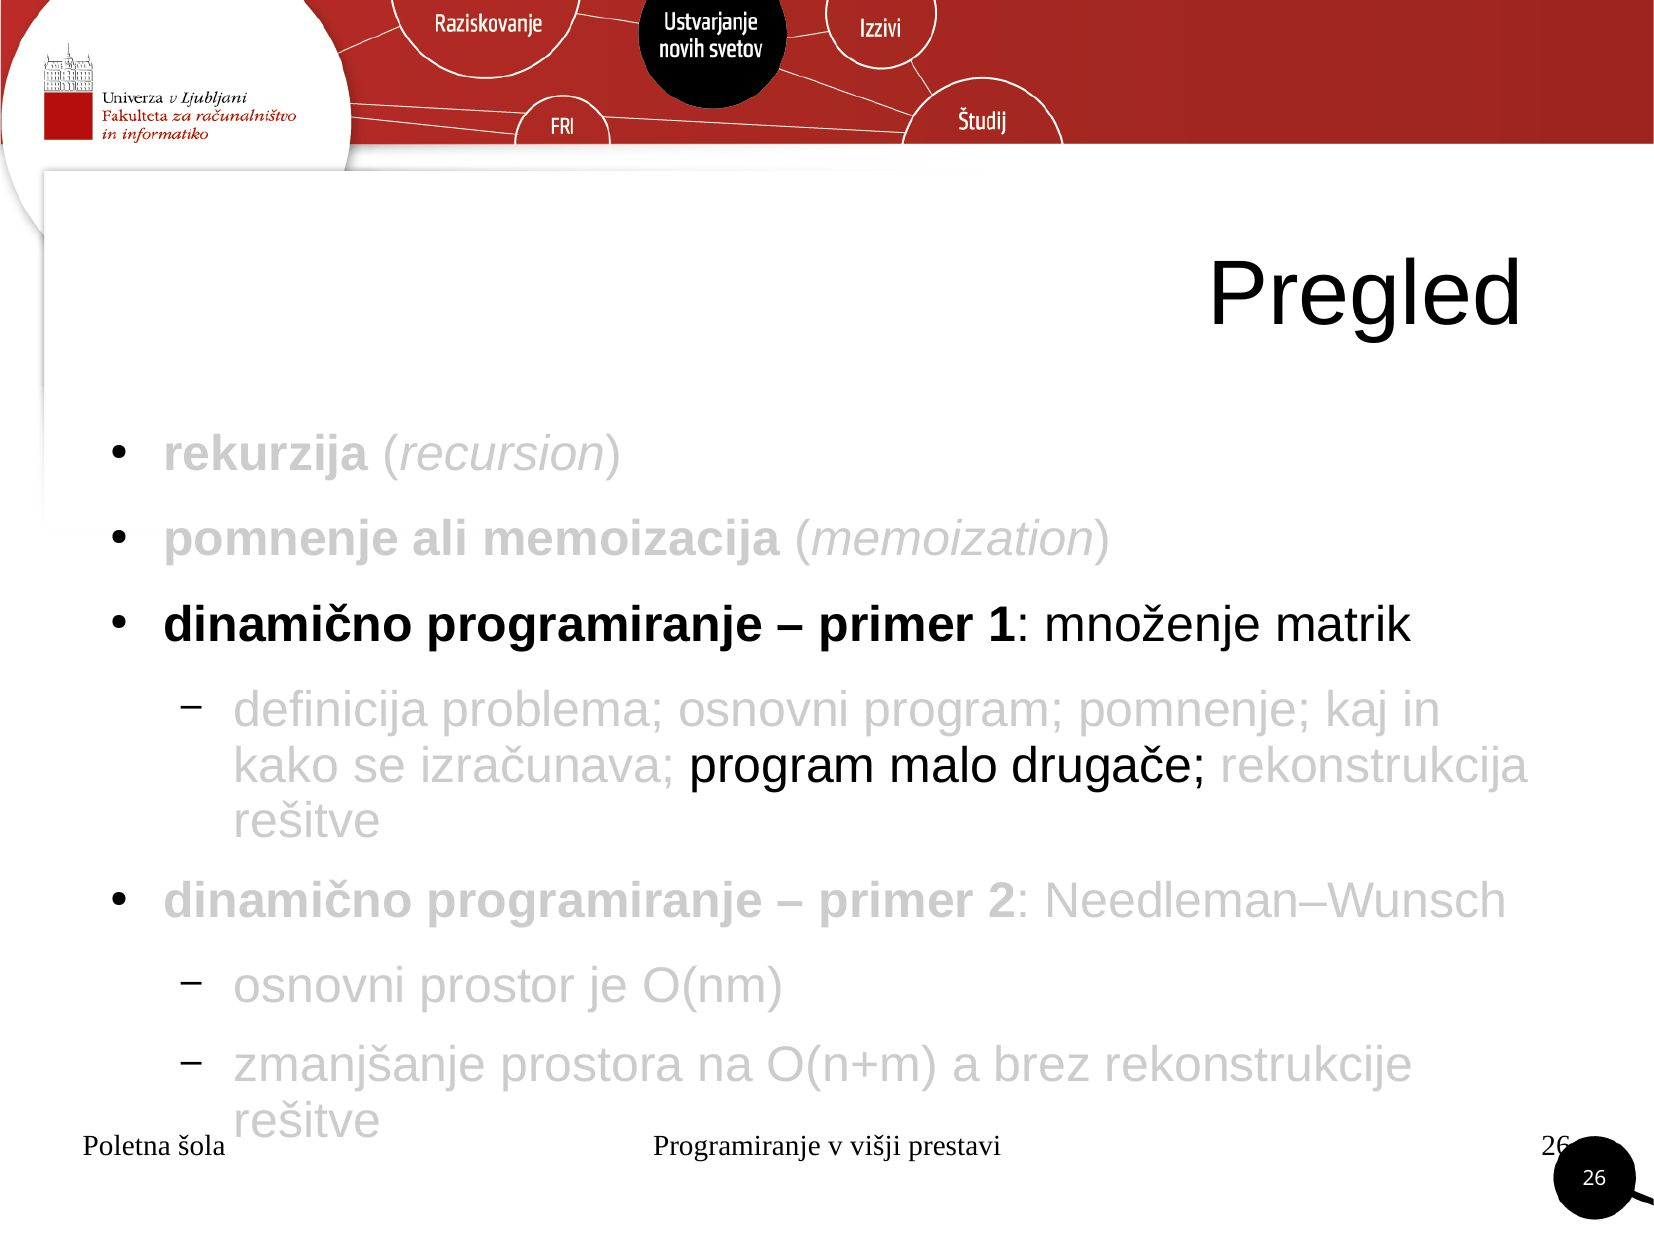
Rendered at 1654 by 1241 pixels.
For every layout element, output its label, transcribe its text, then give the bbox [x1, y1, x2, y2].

list rekurzija (recursion) pomnenje ali memoizacija (memoization) dinamično programiranje – primer 1: množenje matrik definicija problema; osnovni program; pomnenje; kaj in kako se izračunava; program malo drugače; rekonstrukcija rešitve dinamično programiranje – primer 2: Needleman–Wunsch osnovni prostor je O(nm) zmanjšanje prostora na O(n+m) a brez rekonstrukcije rešitve [92, 425, 1548, 1063]
title Pregled [35, 188, 1524, 397]
picture [0, 0, 1654, 1241]
text_box <številka> [1553, 1145, 1636, 1212]
